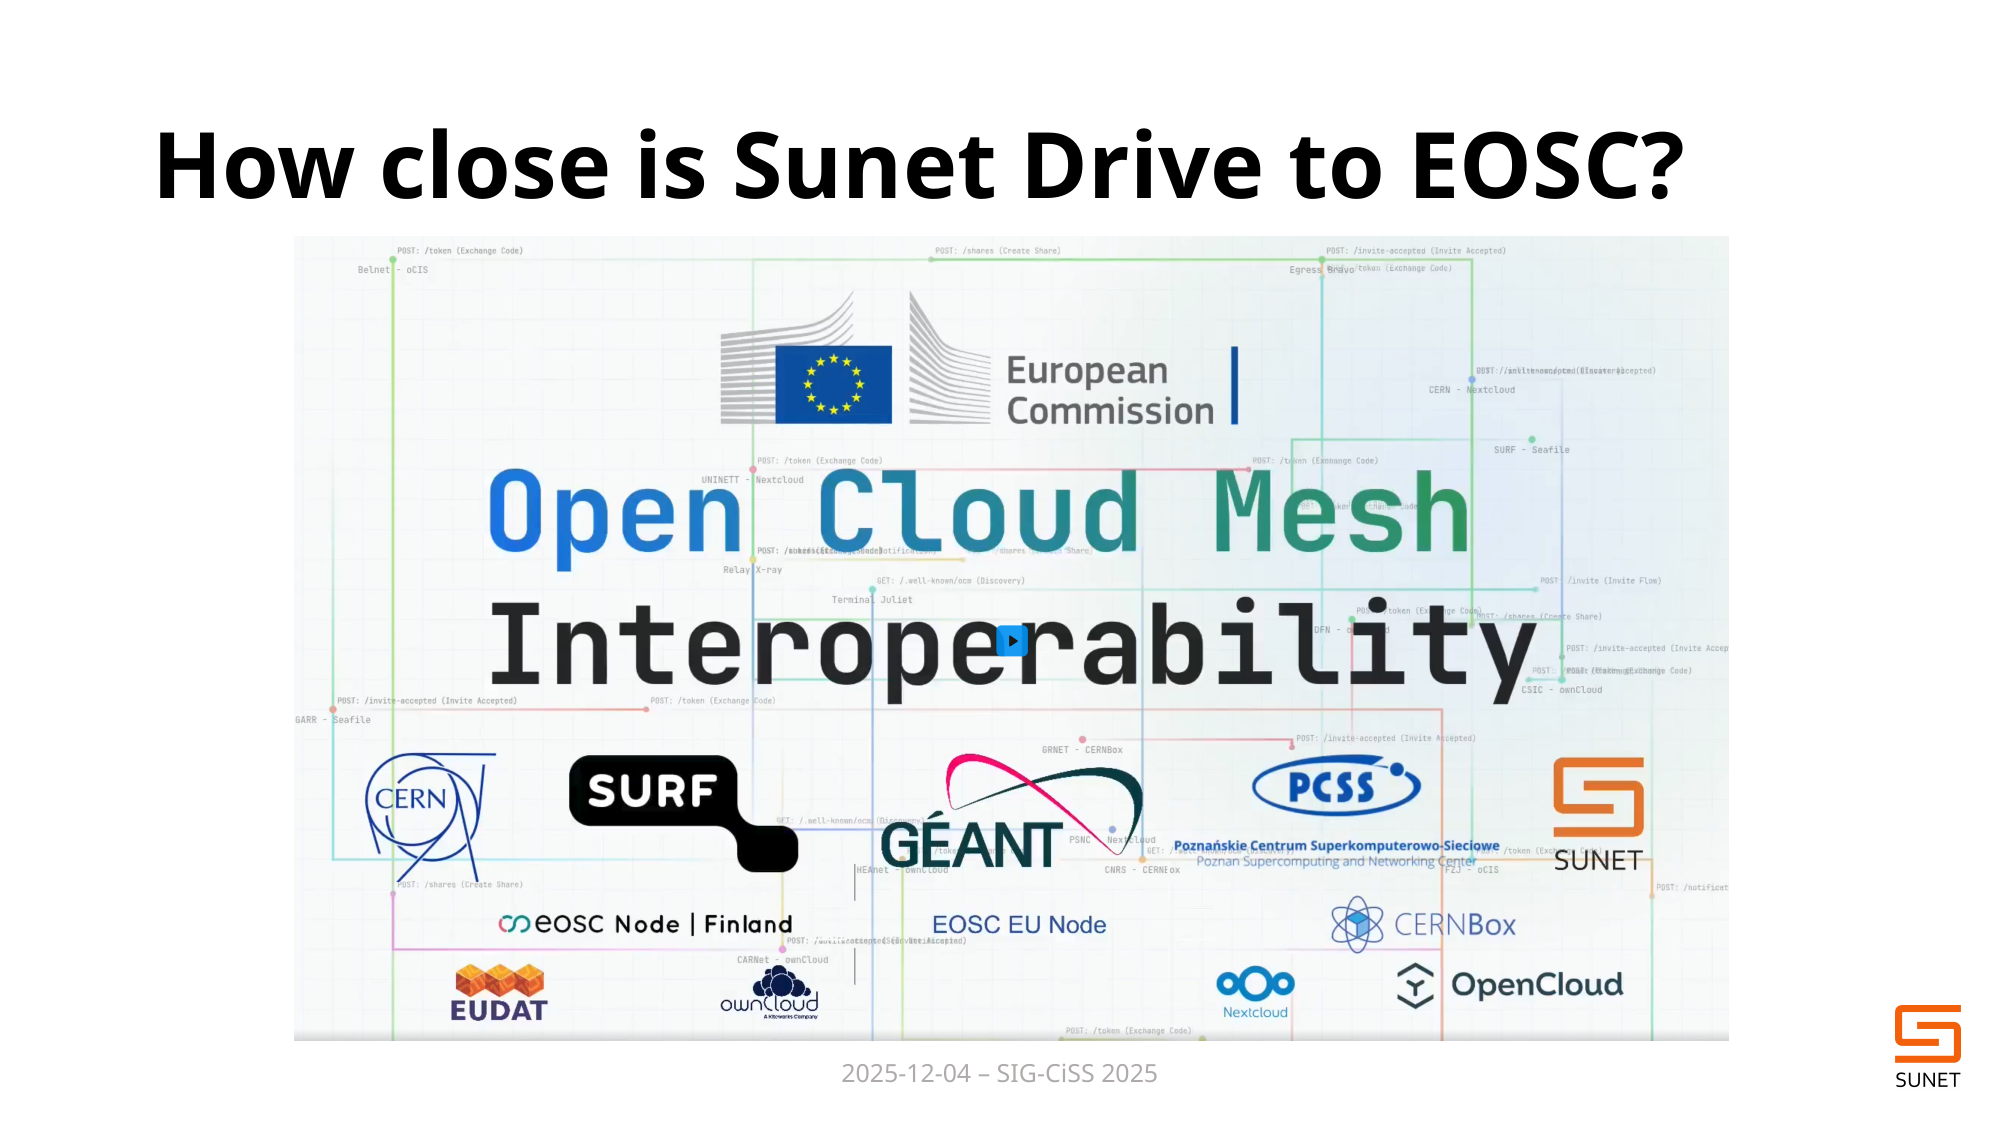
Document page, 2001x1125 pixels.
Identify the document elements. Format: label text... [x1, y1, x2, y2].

picture [1895, 1005, 1961, 1092]
text_box How close is Sunet Drive to EOSC? [137, 59, 1863, 278]
list 2025-12-04 – SIG-CiSS 2025 [250, 1050, 1751, 1096]
picture [294, 236, 1729, 1041]
